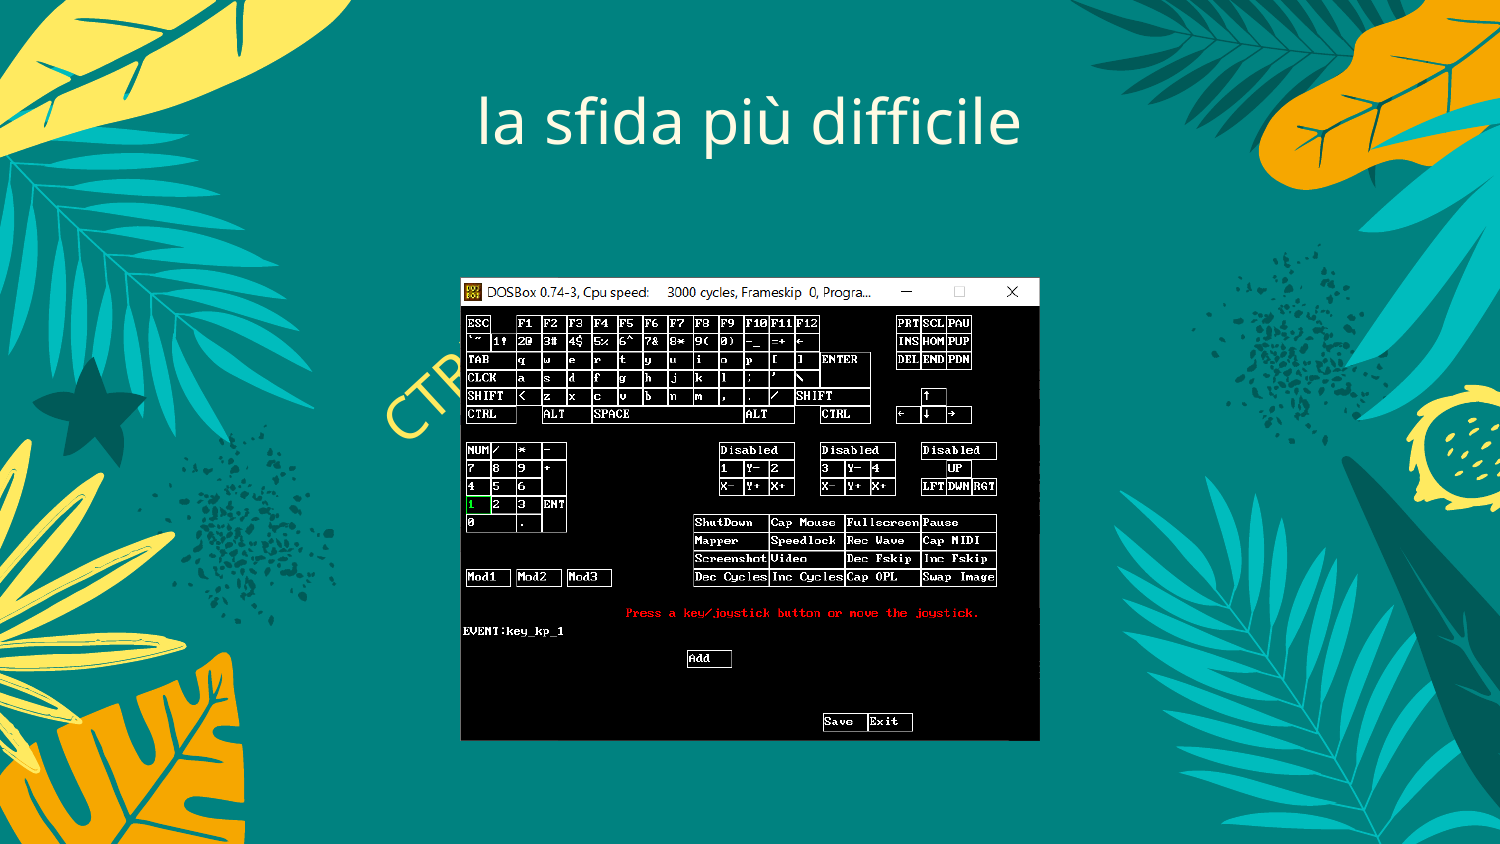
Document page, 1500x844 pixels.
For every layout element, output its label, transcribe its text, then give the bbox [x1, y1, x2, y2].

picture [117, 645, 154, 650]
picture [117, 404, 363, 650]
text_box CTRL-F1 [324, 166, 661, 502]
picture [460, 277, 1040, 741]
picture [1171, 223, 1417, 470]
title la sfida più difficile [118, 72, 1382, 167]
picture [117, 553, 142, 568]
